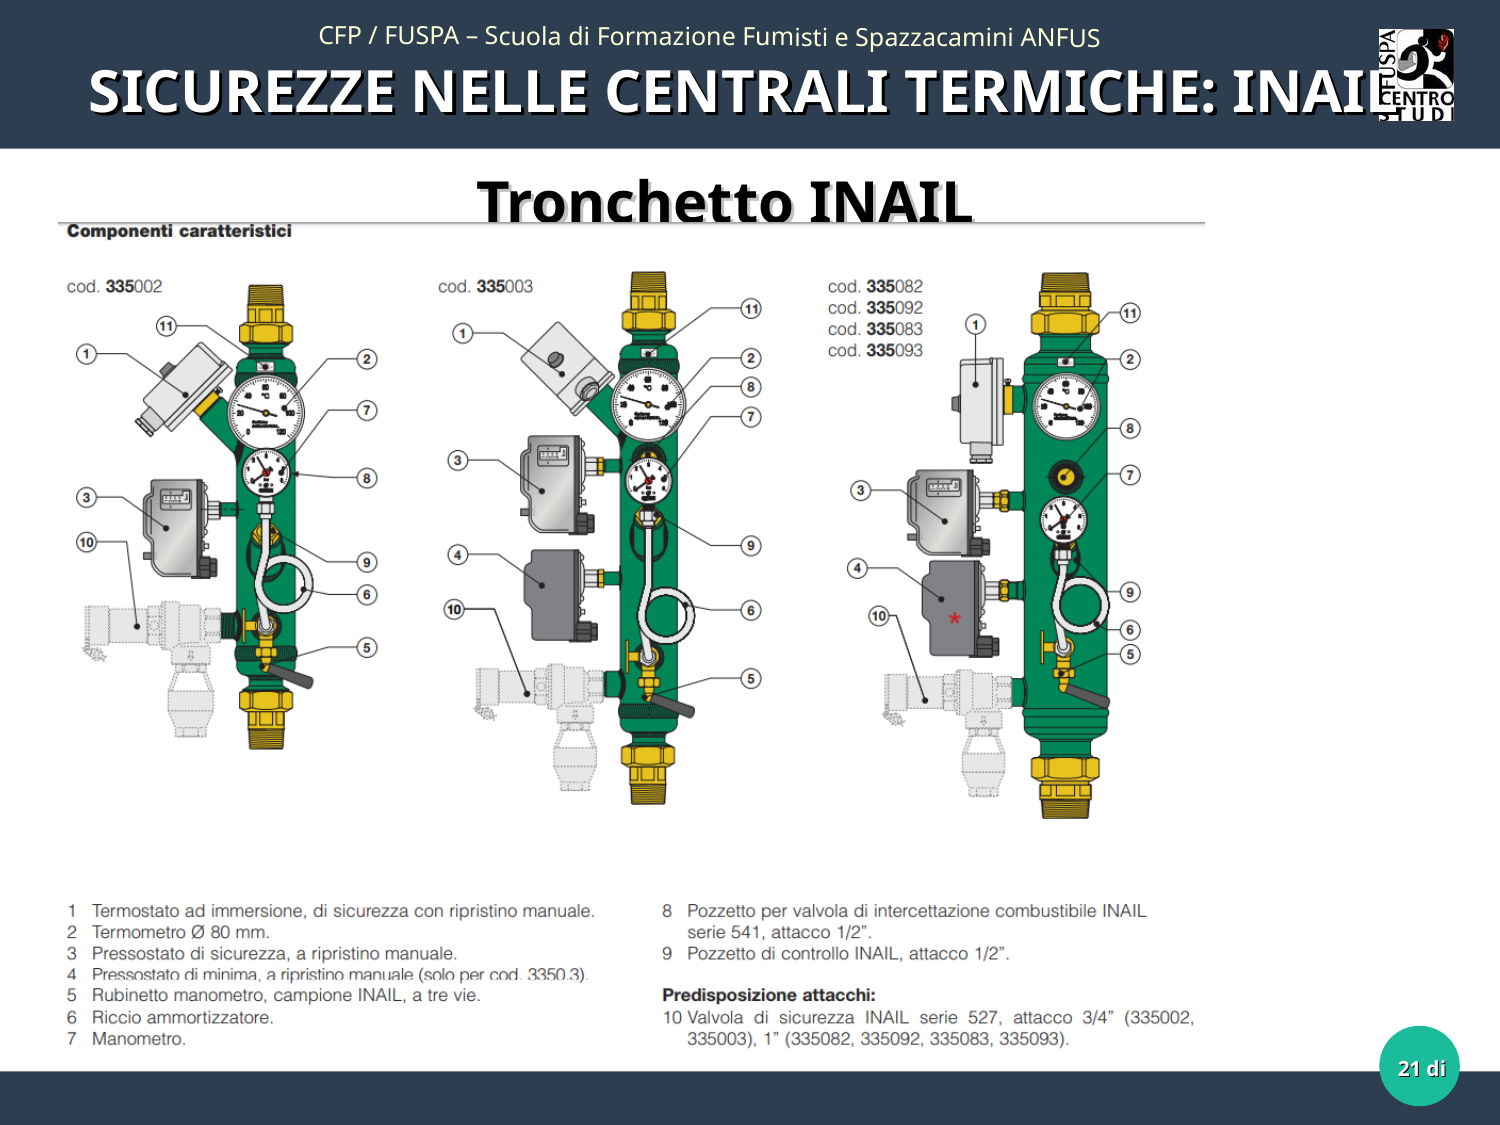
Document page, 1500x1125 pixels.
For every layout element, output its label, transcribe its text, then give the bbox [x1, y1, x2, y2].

title Tronchetto INAIL [67, 159, 1384, 242]
picture [58, 222, 1205, 1065]
